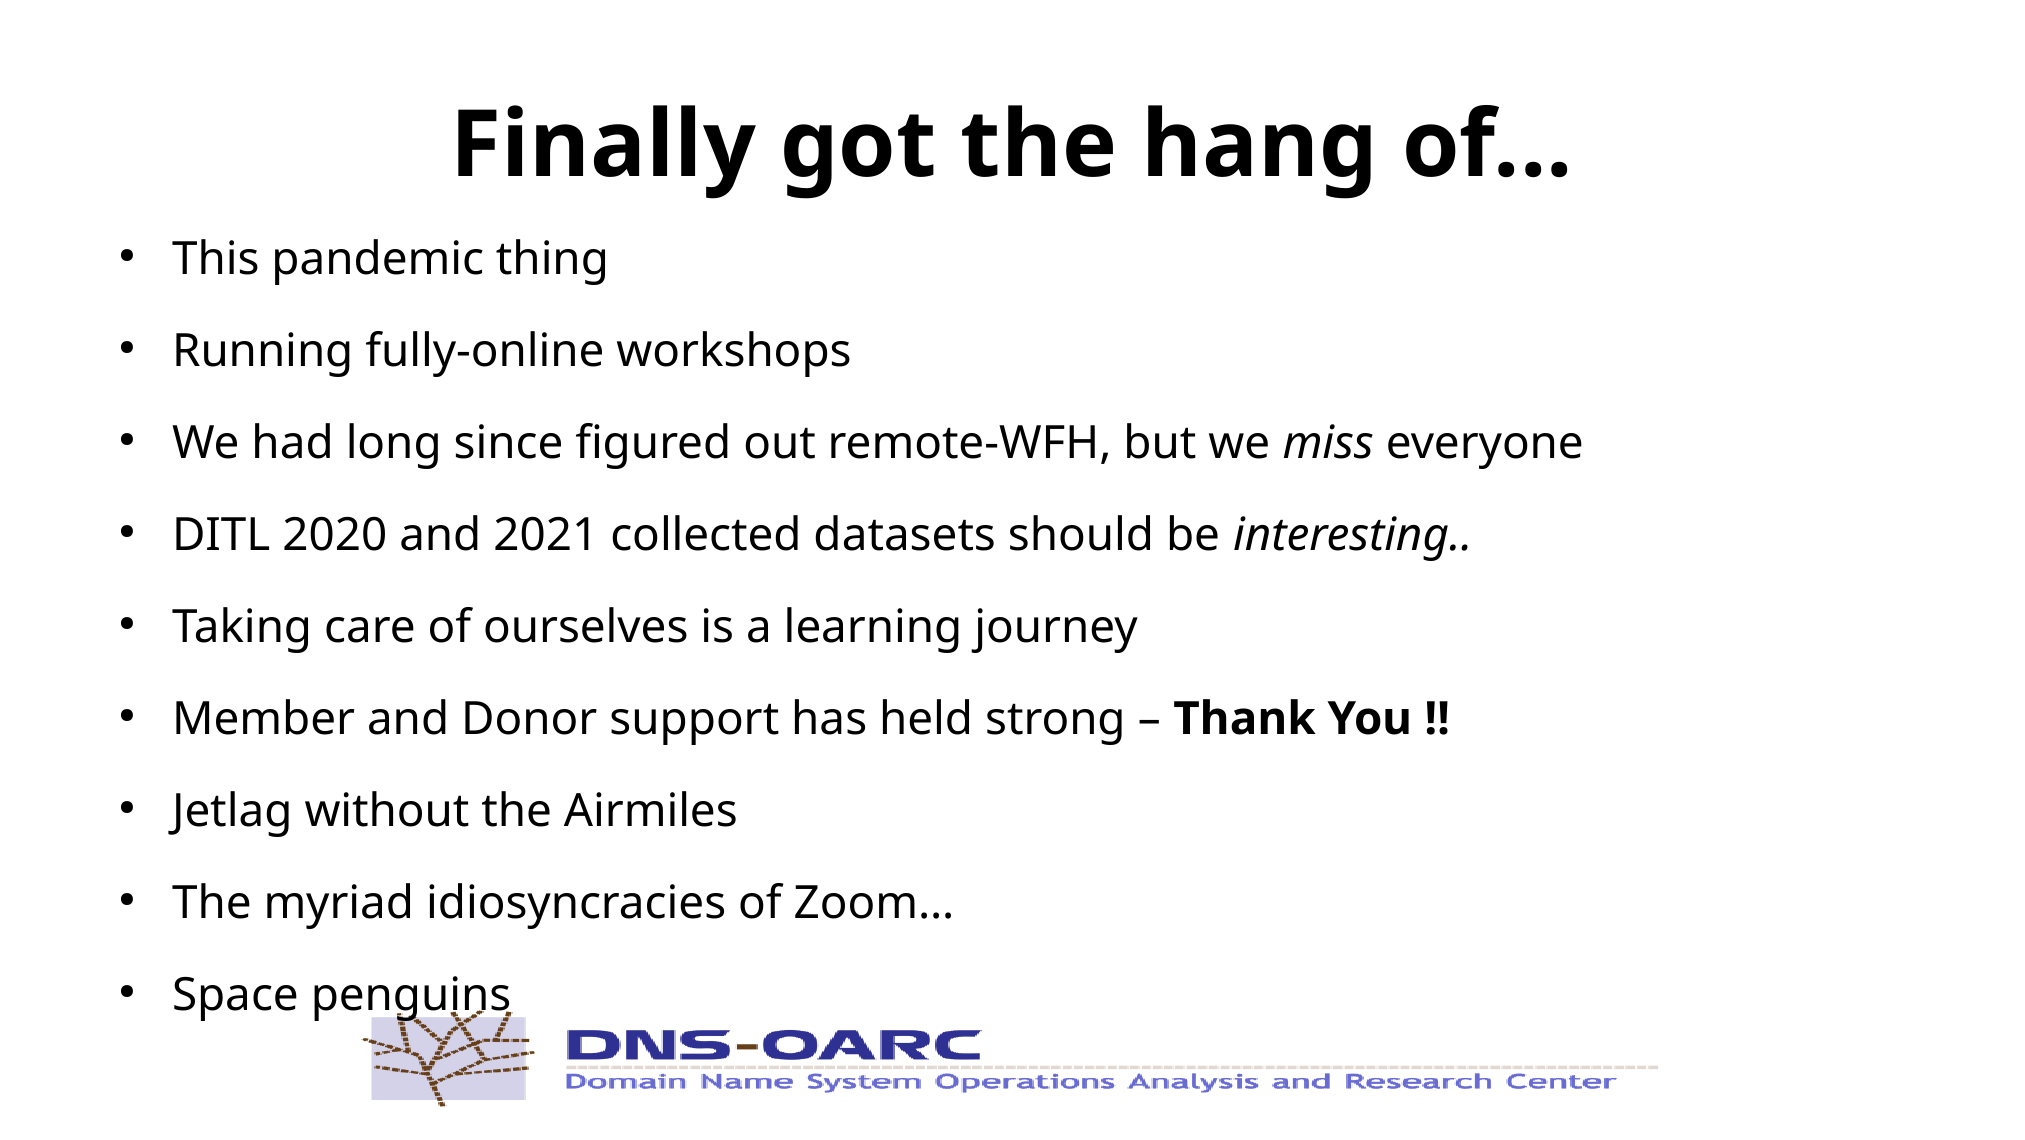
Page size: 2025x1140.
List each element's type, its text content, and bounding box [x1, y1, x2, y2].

picture [289, 1004, 1700, 1113]
title Finally got the hang of... [101, 45, 1924, 225]
list This pandemic thing Running fully-online workshops We had long since figured out remote-WFH, but we miss everyone DITL 2020 and 2021 collected datasets should be interesting.. Taking care of ourselves is a learning journey Member and Donor support has held strong – Thank You !! Jetlag without the Airmiles The myriad idiosyncracies of Zoom… Space penguins [101, 225, 1924, 971]
